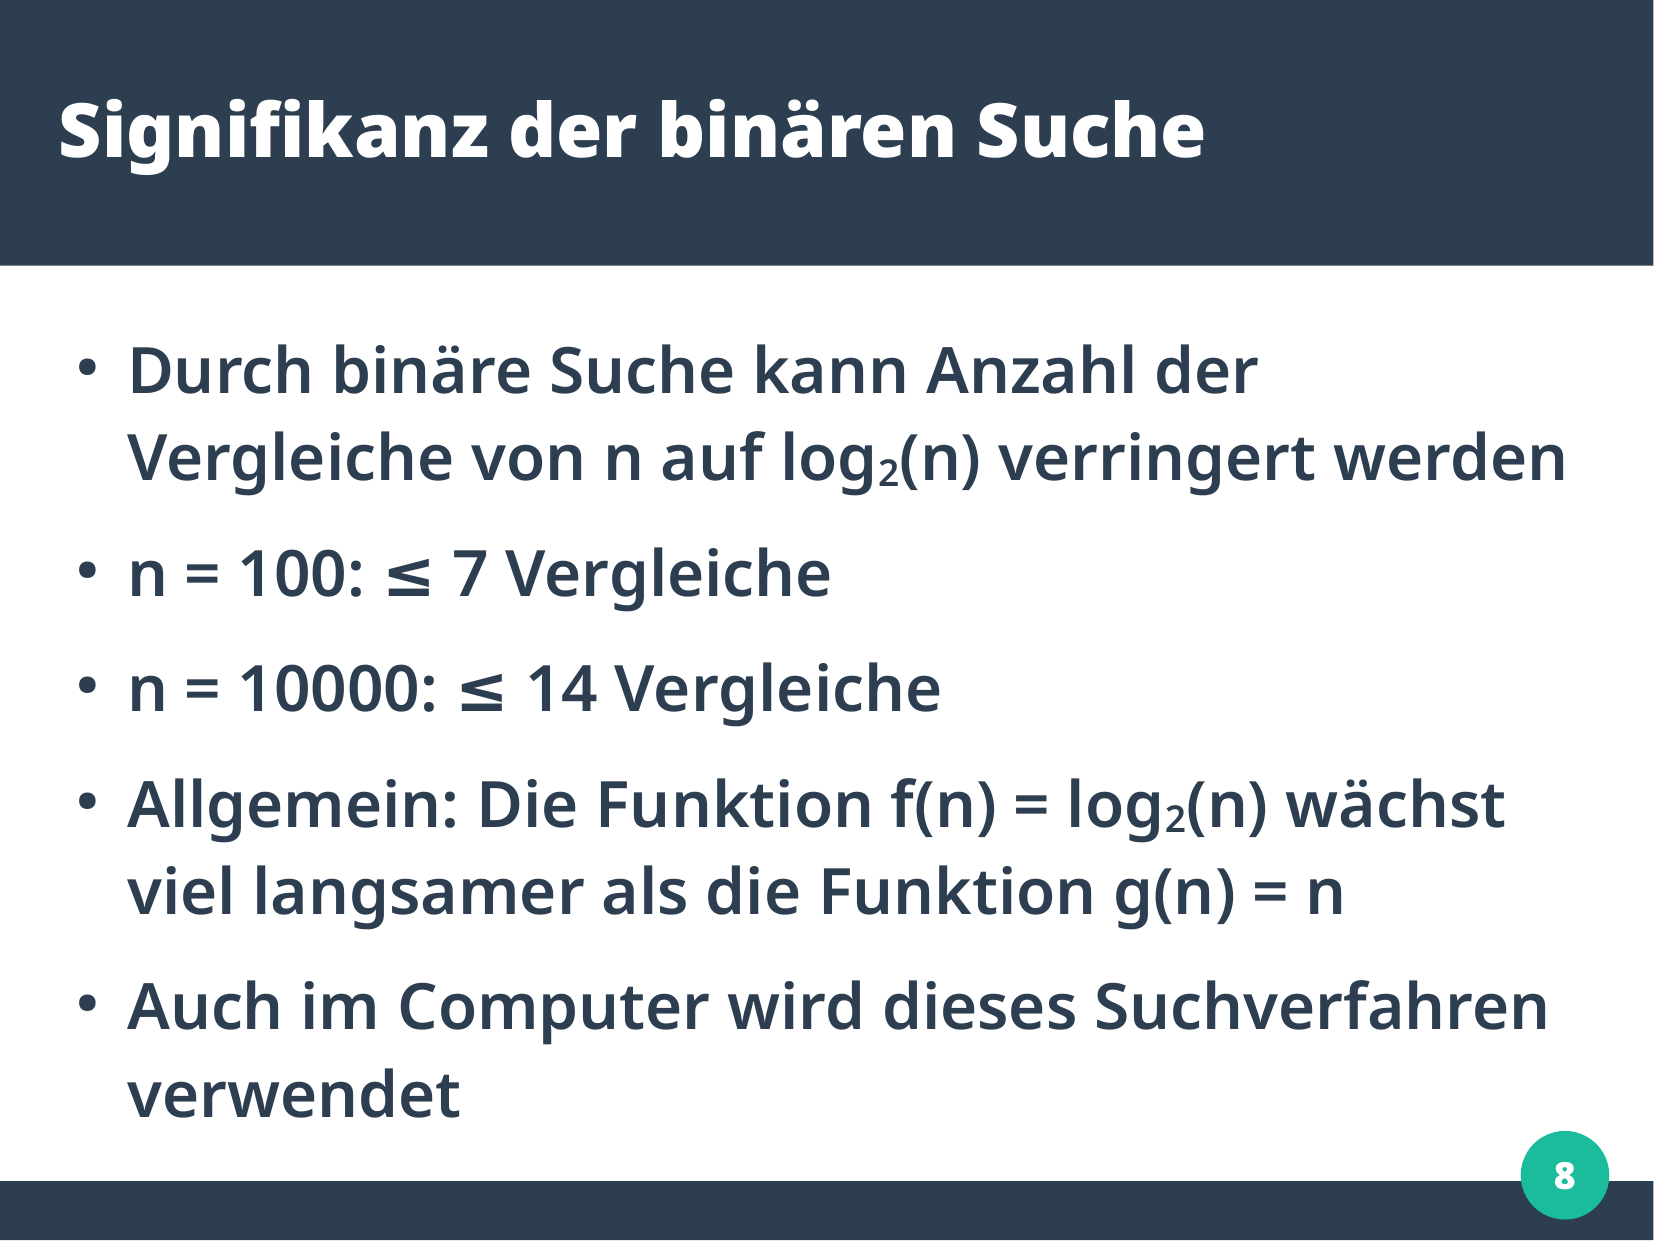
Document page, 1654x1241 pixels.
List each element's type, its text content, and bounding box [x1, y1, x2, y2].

list Durch binäre Suche kann Anzahl der Vergleiche von n auf log2(n) verringert werden n = 100: ≤ 7 Vergleiche n = 10000: ≤ 14 Vergleiche Allgemein: Die Funktion f(n) = log2(n) wächst viel langsamer als die Funktion g(n) = n Auch im Computer wird dieses Suchverfahren verwendet [59, 324, 1595, 1152]
title Signifikanz der binären Suche [59, 49, 1595, 207]
